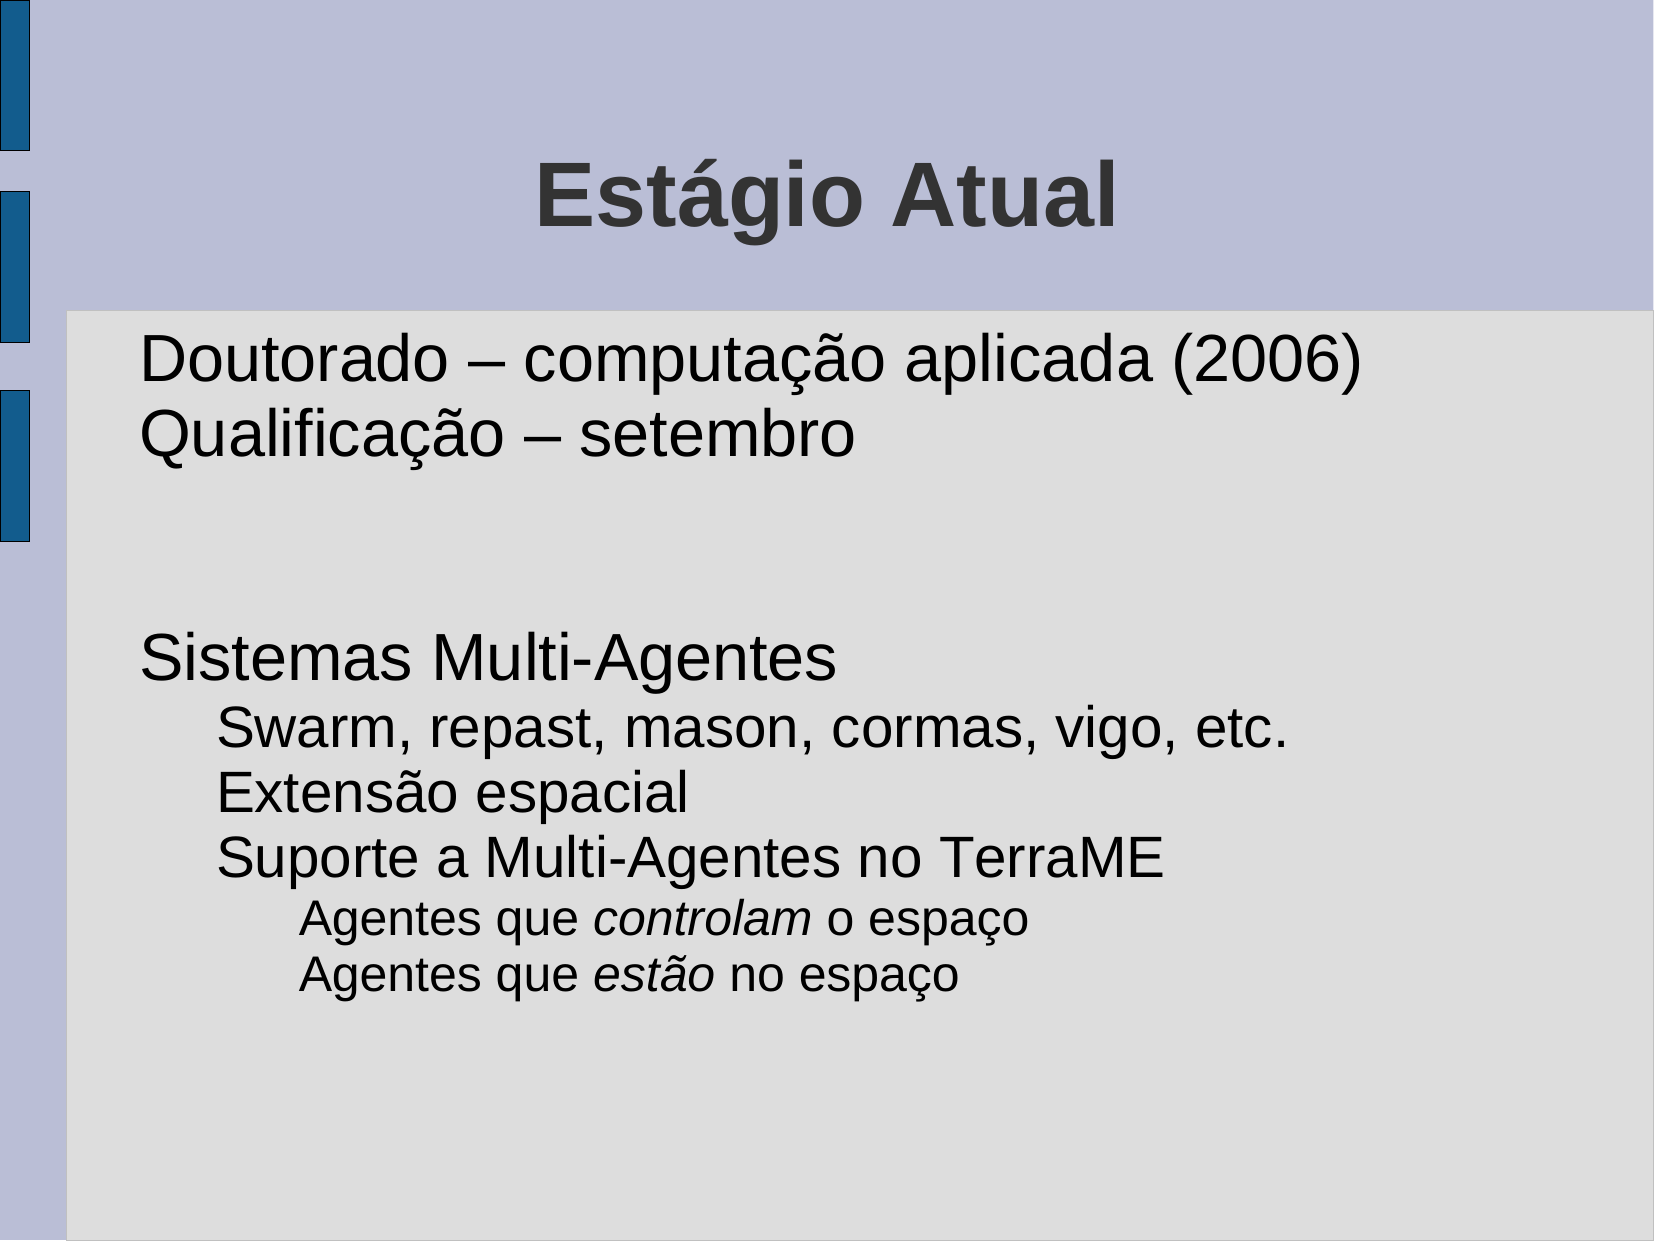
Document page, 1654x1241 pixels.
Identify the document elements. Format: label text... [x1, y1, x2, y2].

list Doutorado – computação aplicada (2006) Qualificação – setembro Sistemas Multi-Agentes Swarm, repast, mason, cormas, vigo, etc. Extensão espacial Suporte a Multi-Agentes no TerraME Agentes que controlam o espaço Agentes que estão no espaço [121, 321, 1534, 1226]
title Estágio Atual [121, 91, 1534, 299]
